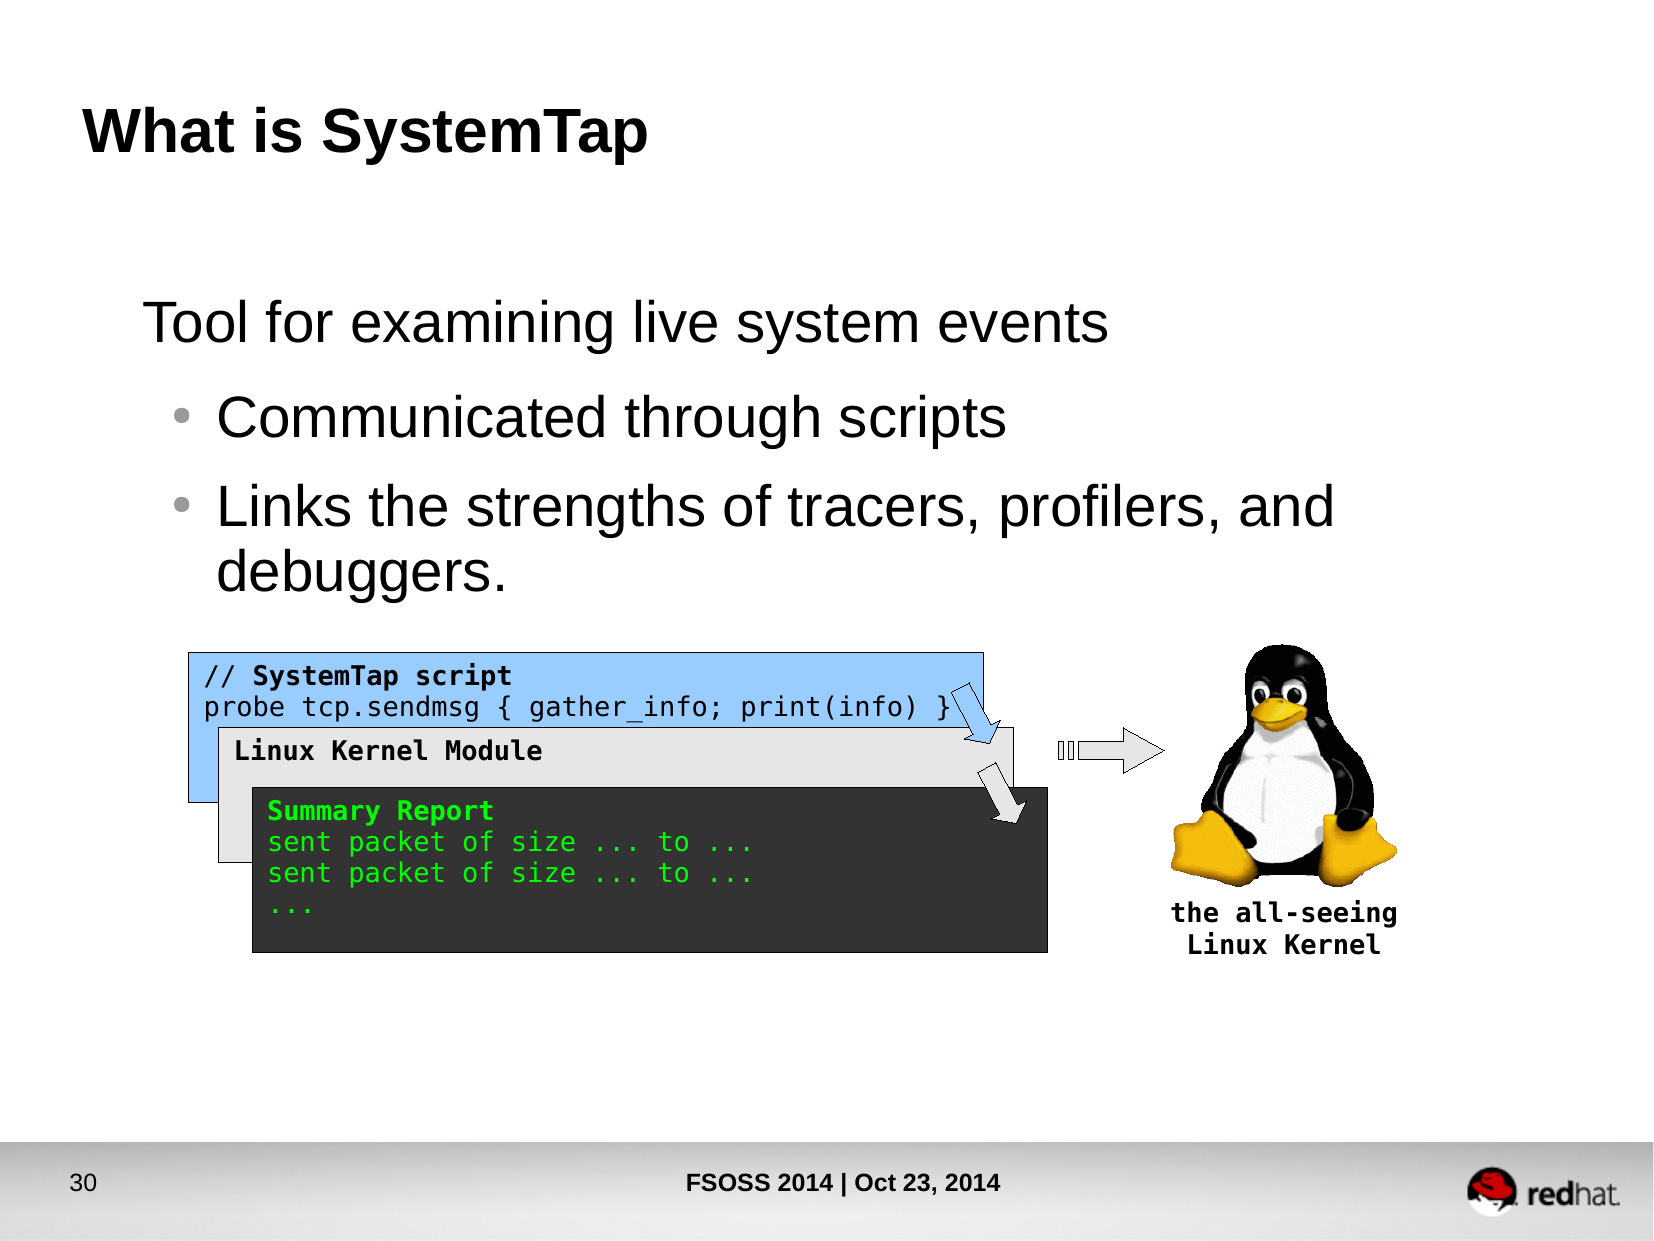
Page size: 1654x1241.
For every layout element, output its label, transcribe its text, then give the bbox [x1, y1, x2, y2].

list Tool for examining live system events Communicated through scripts Links the strengths of tracers, profilers, and debuggers. [82, 290, 1606, 995]
title What is SystemTap [82, 49, 1571, 257]
text_box Summary Report sent packet of size ... to ... sent packet of size ... to ... ... [252, 787, 1048, 953]
picture [0, 1142, 1654, 1241]
picture [1163, 637, 1404, 893]
text_box Linux Kernel Module [218, 727, 1014, 863]
text_box [1078, 727, 1163, 774]
text_box [1058, 741, 1064, 760]
text_box // SystemTap script probe tcp.sendmsg { gather_info; print(info) } [188, 652, 984, 803]
text_box [1068, 741, 1074, 760]
text_box [977, 762, 1027, 824]
text_box [951, 682, 1001, 744]
text_box the all-seeing Linux Kernel [1148, 890, 1419, 968]
